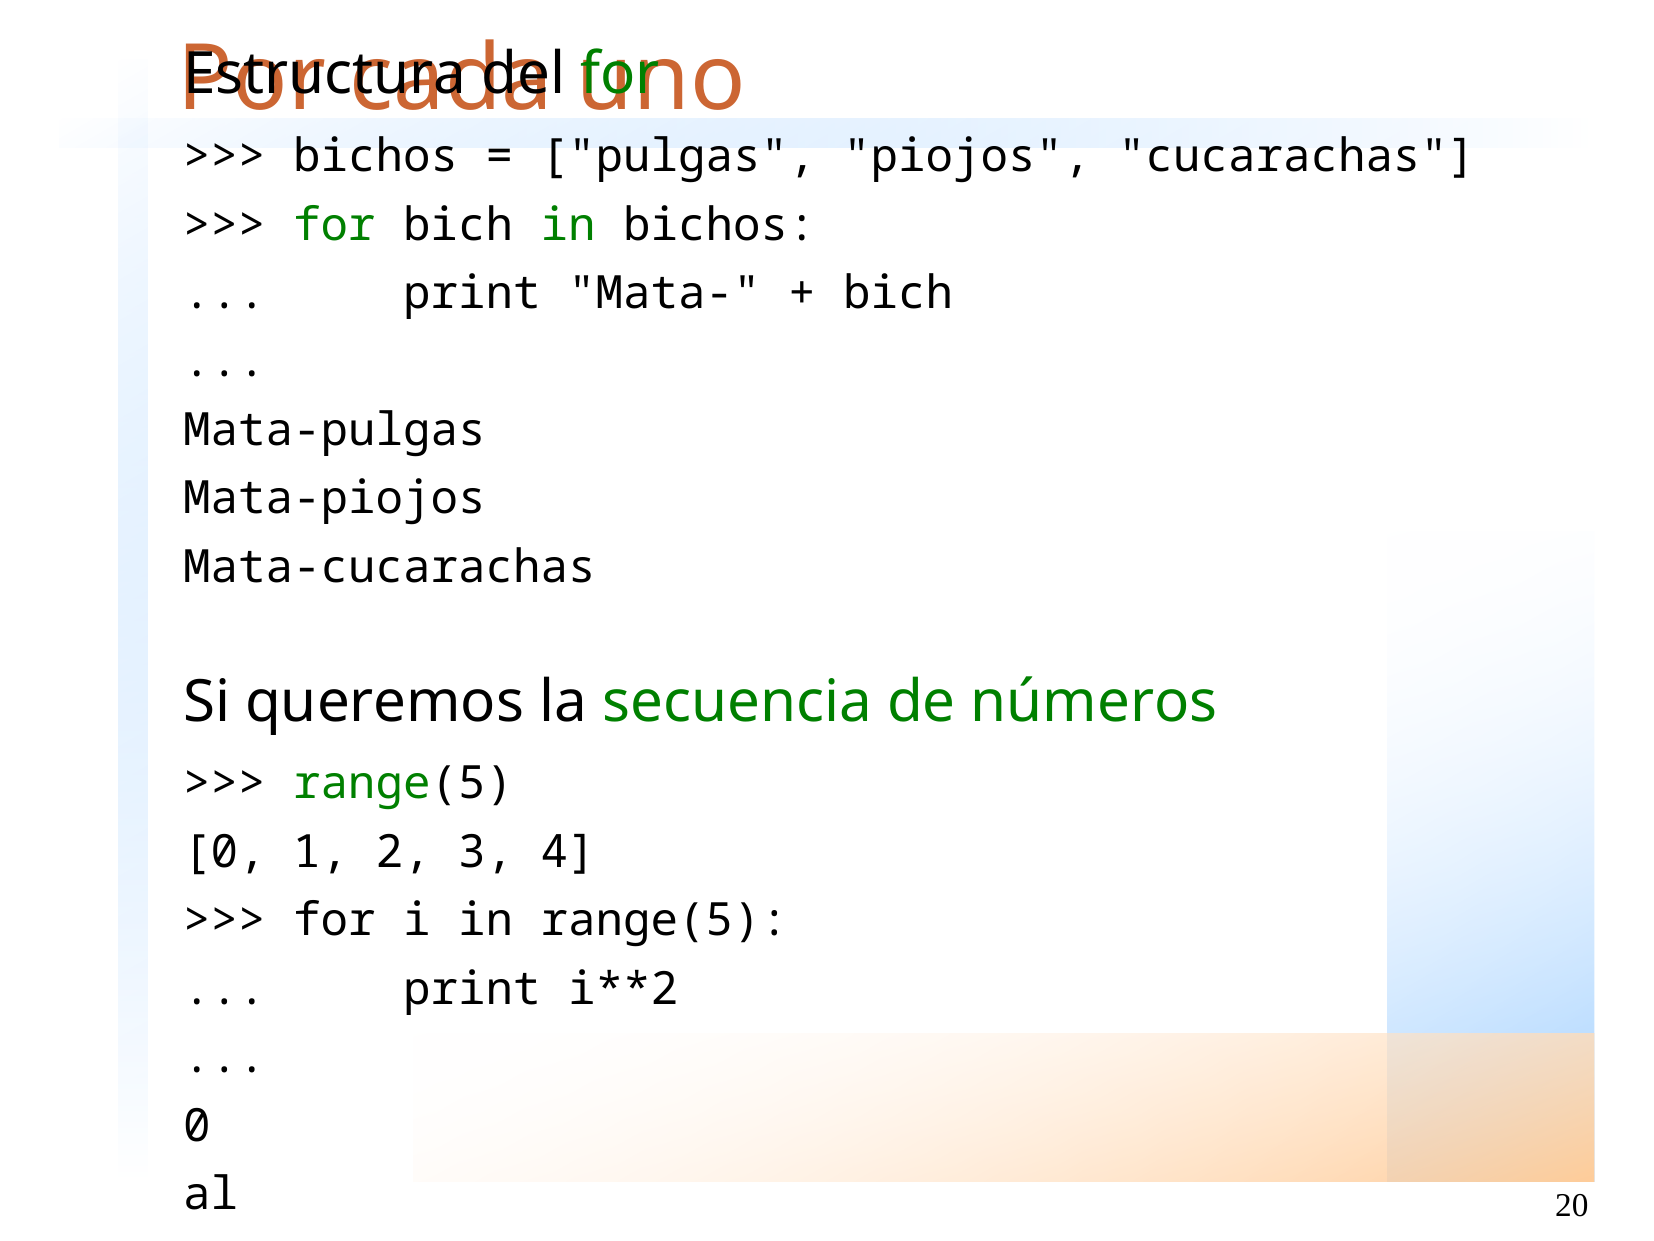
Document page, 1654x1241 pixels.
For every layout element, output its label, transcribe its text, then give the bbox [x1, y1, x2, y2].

text_box Estructura del for >>> bichos = ["pulgas", "piojos", "cucarachas"] >>> for bich in bichos: ... print "Mata-" + bich ... Mata-pulgas Mata-piojos Mata-cucarachas Si queremos la secuencia de números >>> range(5) [0, 1, 2, 3, 4] >>> for i in range(5): ... print i**2 ... 0 al 16 [147, 147, 1595, 1182]
title Por cada uno [177, 0, 1595, 147]
